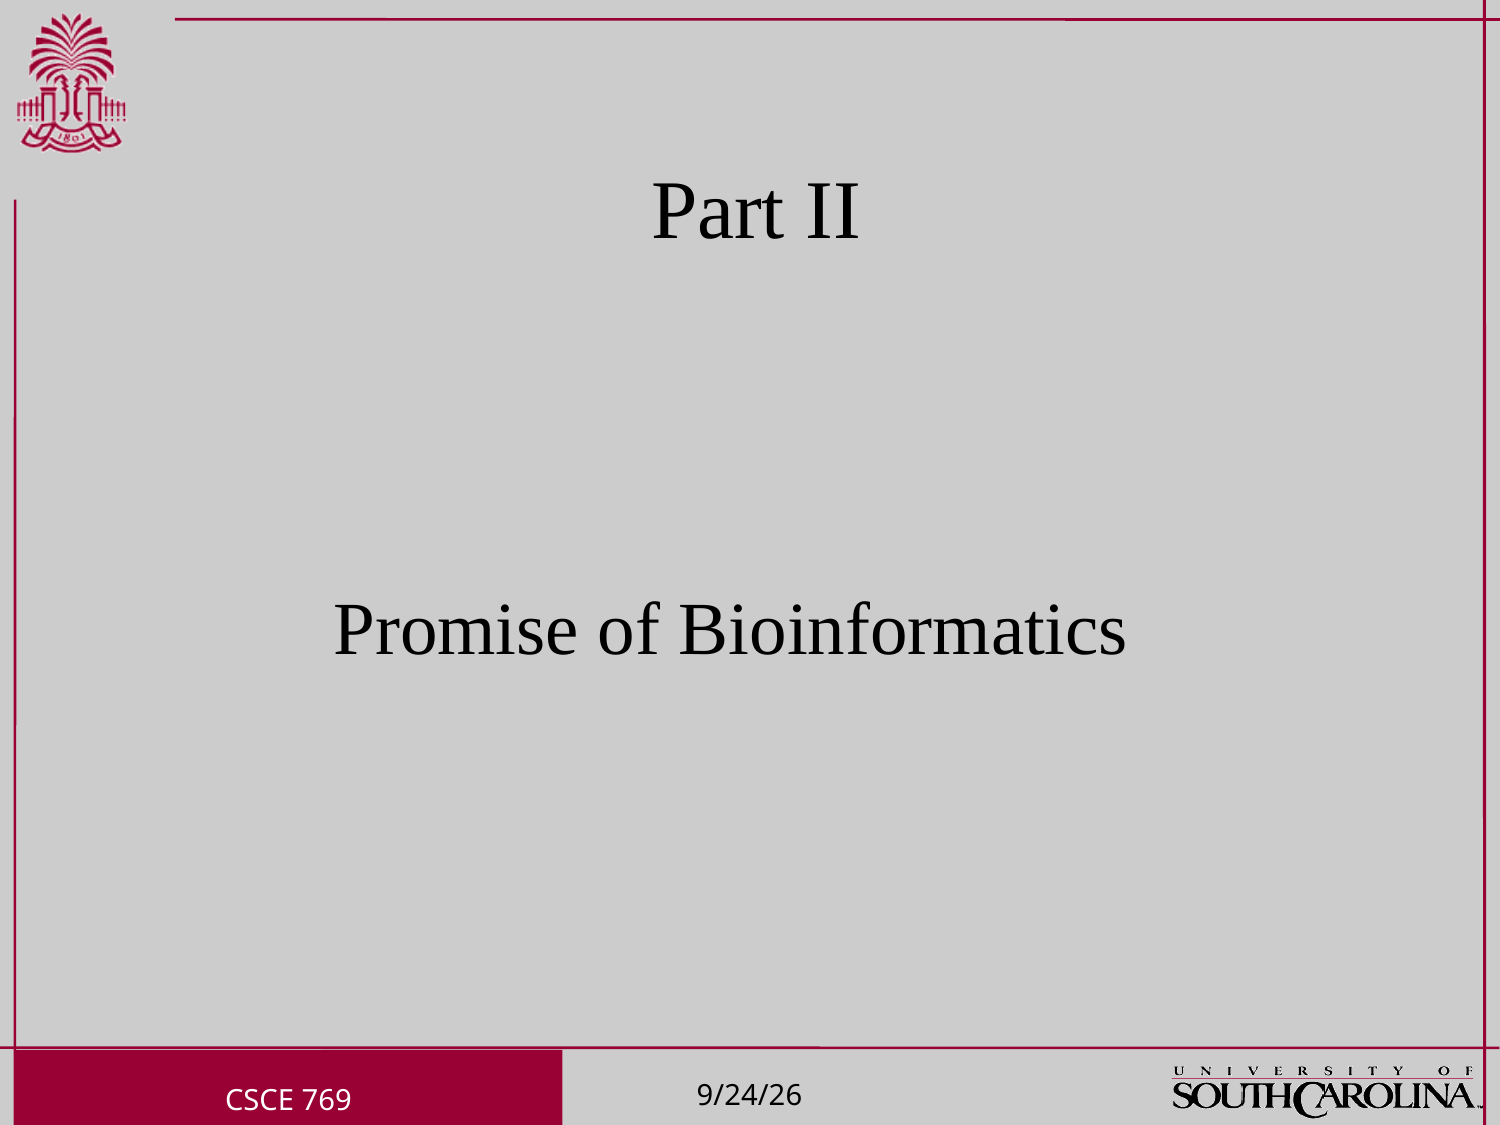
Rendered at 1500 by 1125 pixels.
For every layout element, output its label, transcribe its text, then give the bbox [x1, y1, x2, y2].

picture [12, 12, 131, 155]
picture [1162, 1050, 1483, 1125]
list Promise of Bioinformatics [62, 574, 1400, 688]
title Part II [87, 77, 1426, 266]
